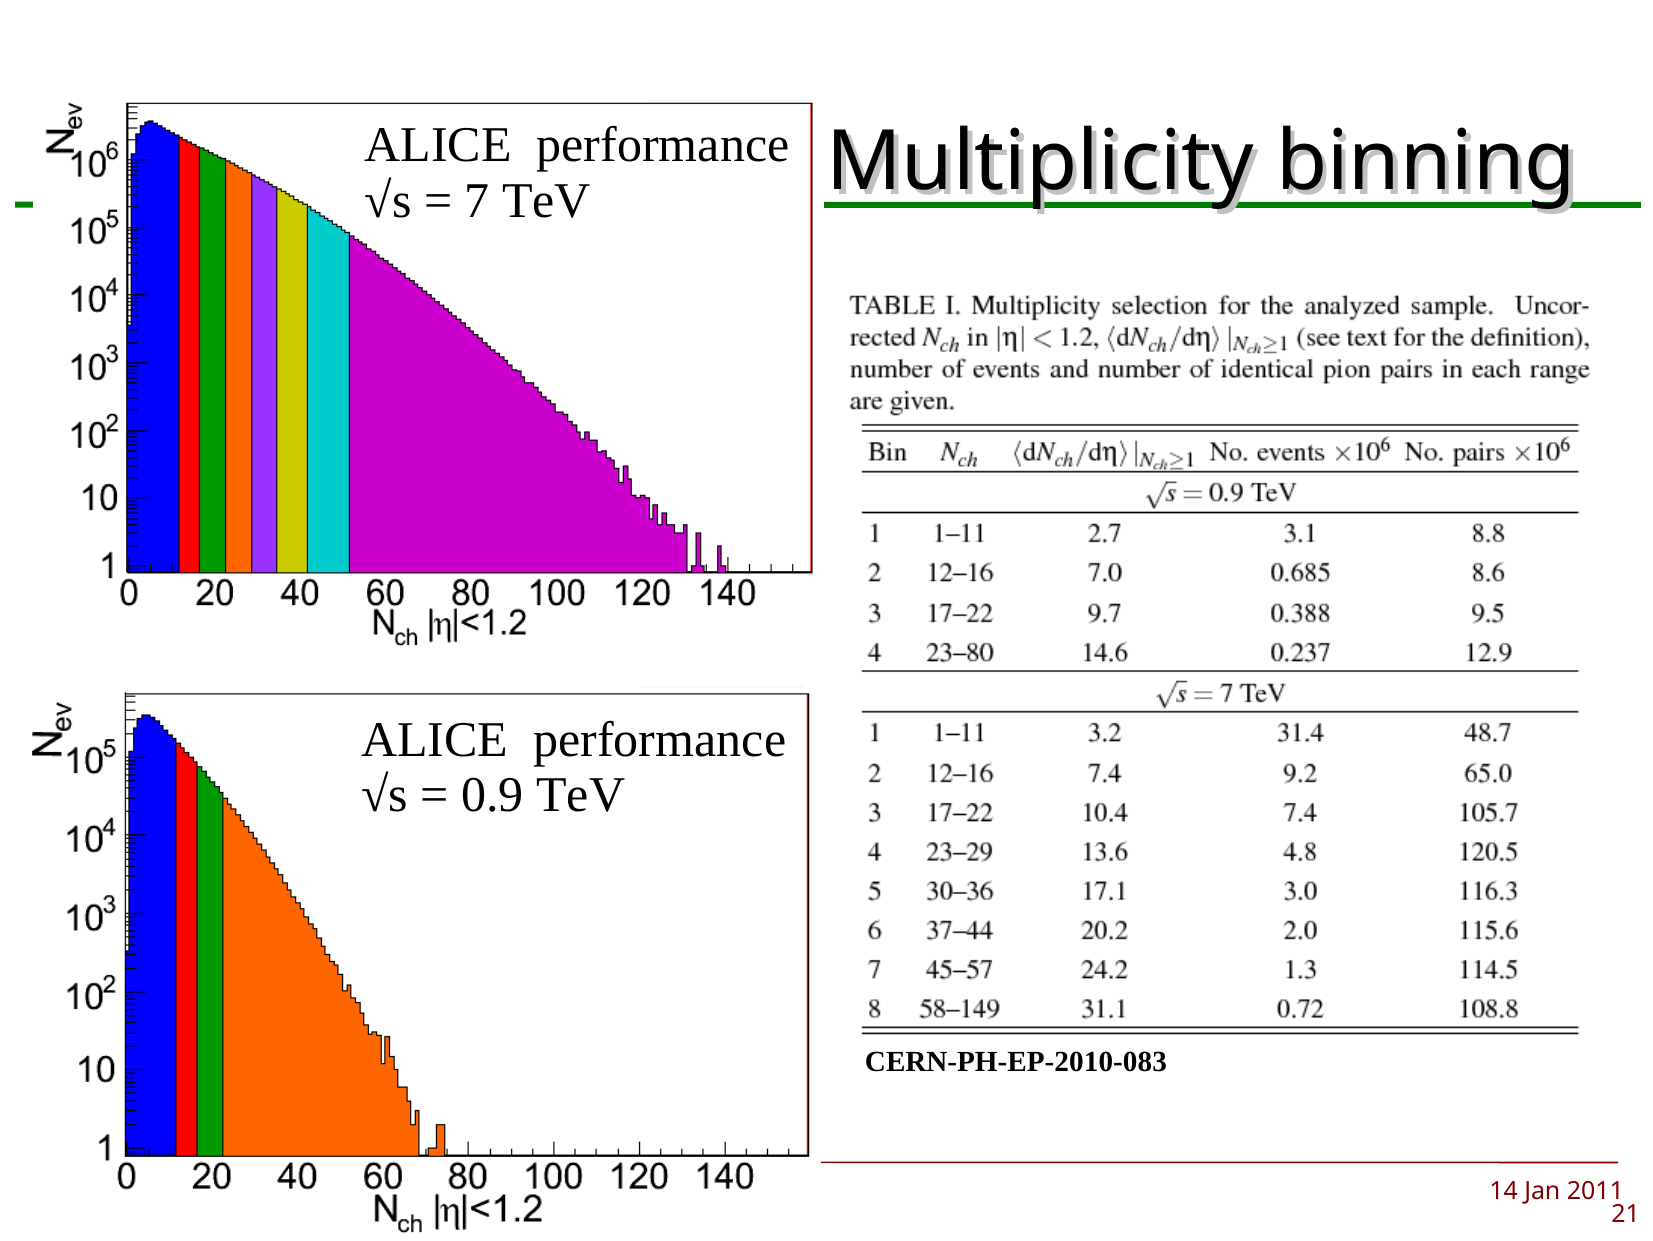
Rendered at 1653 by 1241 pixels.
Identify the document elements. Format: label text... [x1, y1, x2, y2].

picture [33, 97, 824, 651]
title Multiplicity binning [803, 60, 1600, 253]
text_box ALICE performance √s = 0.9 TeV [346, 704, 802, 831]
text_box CERN-PH-EP-2010-083 [850, 1037, 1285, 1085]
text_box ALICE performance √s = 7 TeV [349, 109, 805, 237]
picture [835, 281, 1610, 1051]
picture [4, 684, 821, 1239]
